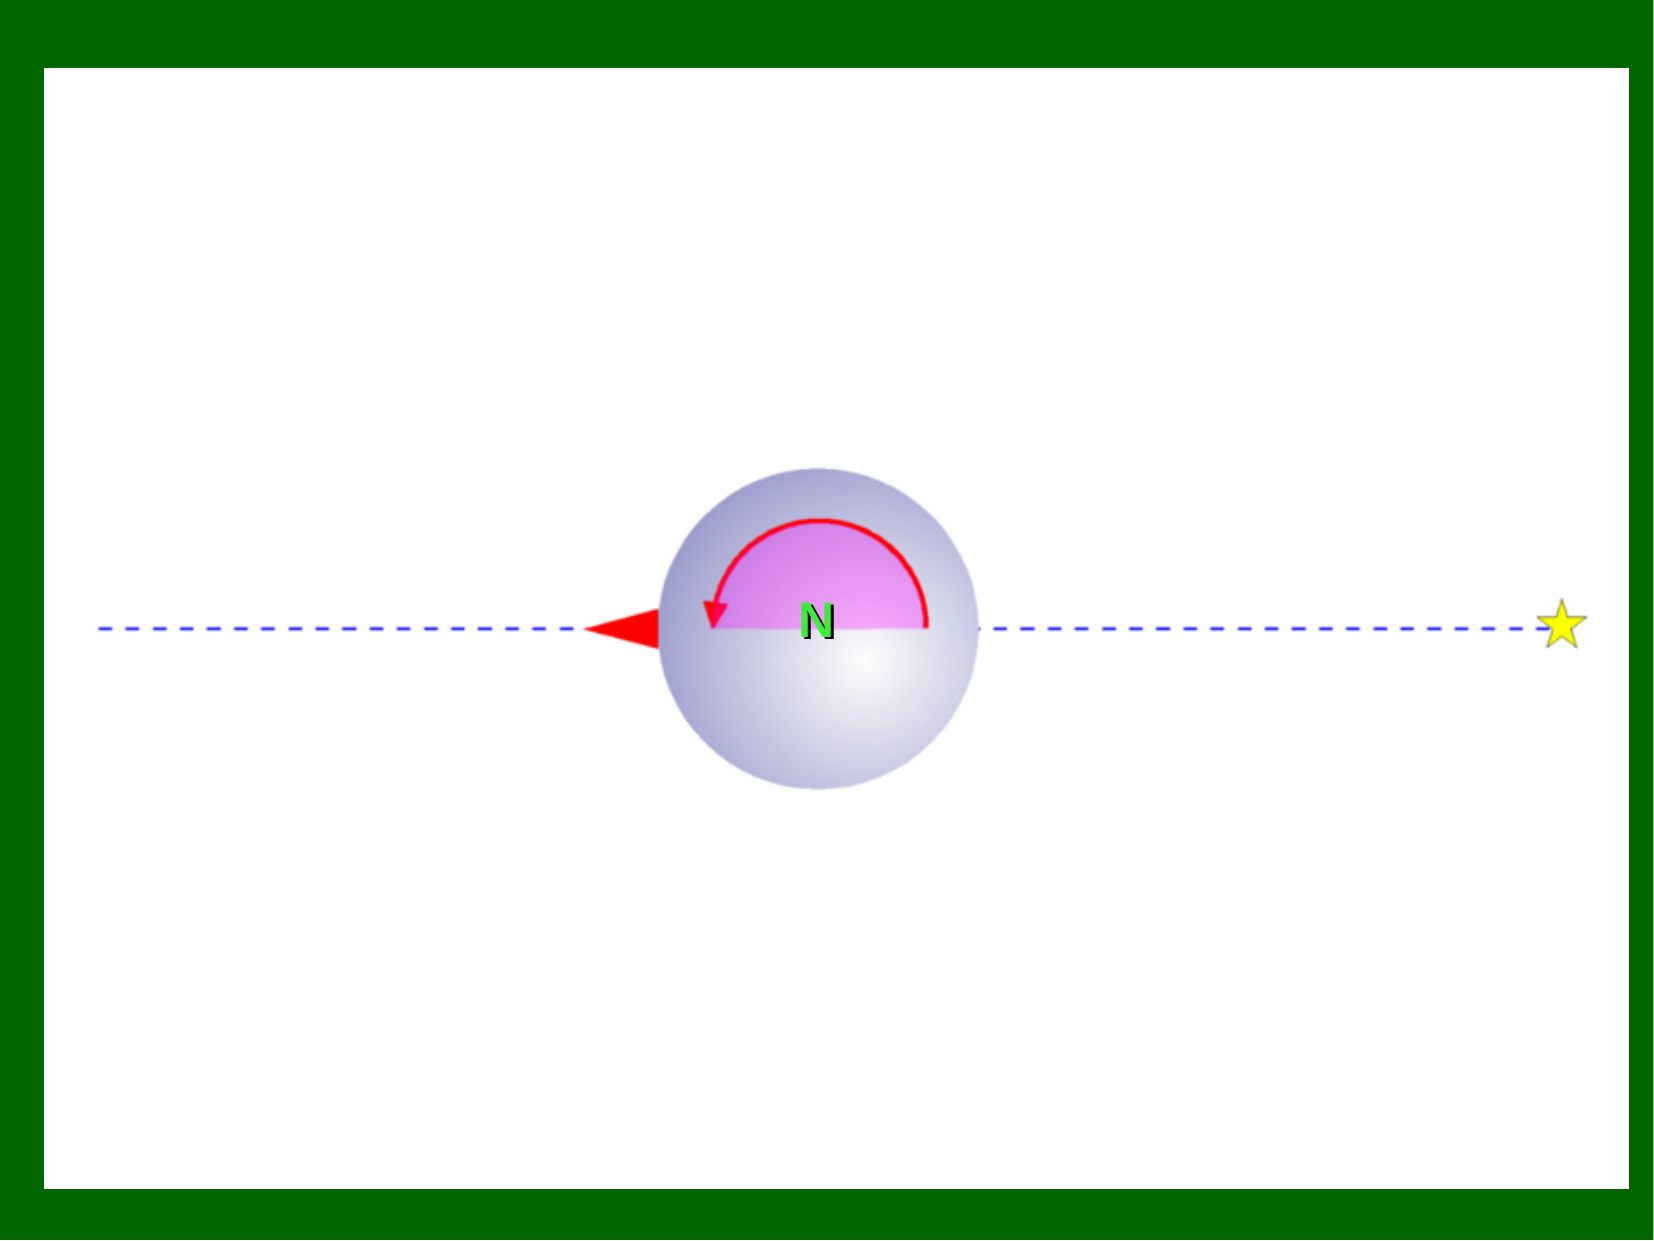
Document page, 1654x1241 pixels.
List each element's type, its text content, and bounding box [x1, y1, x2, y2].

picture [44, 68, 1629, 1189]
text_box N [783, 585, 850, 656]
